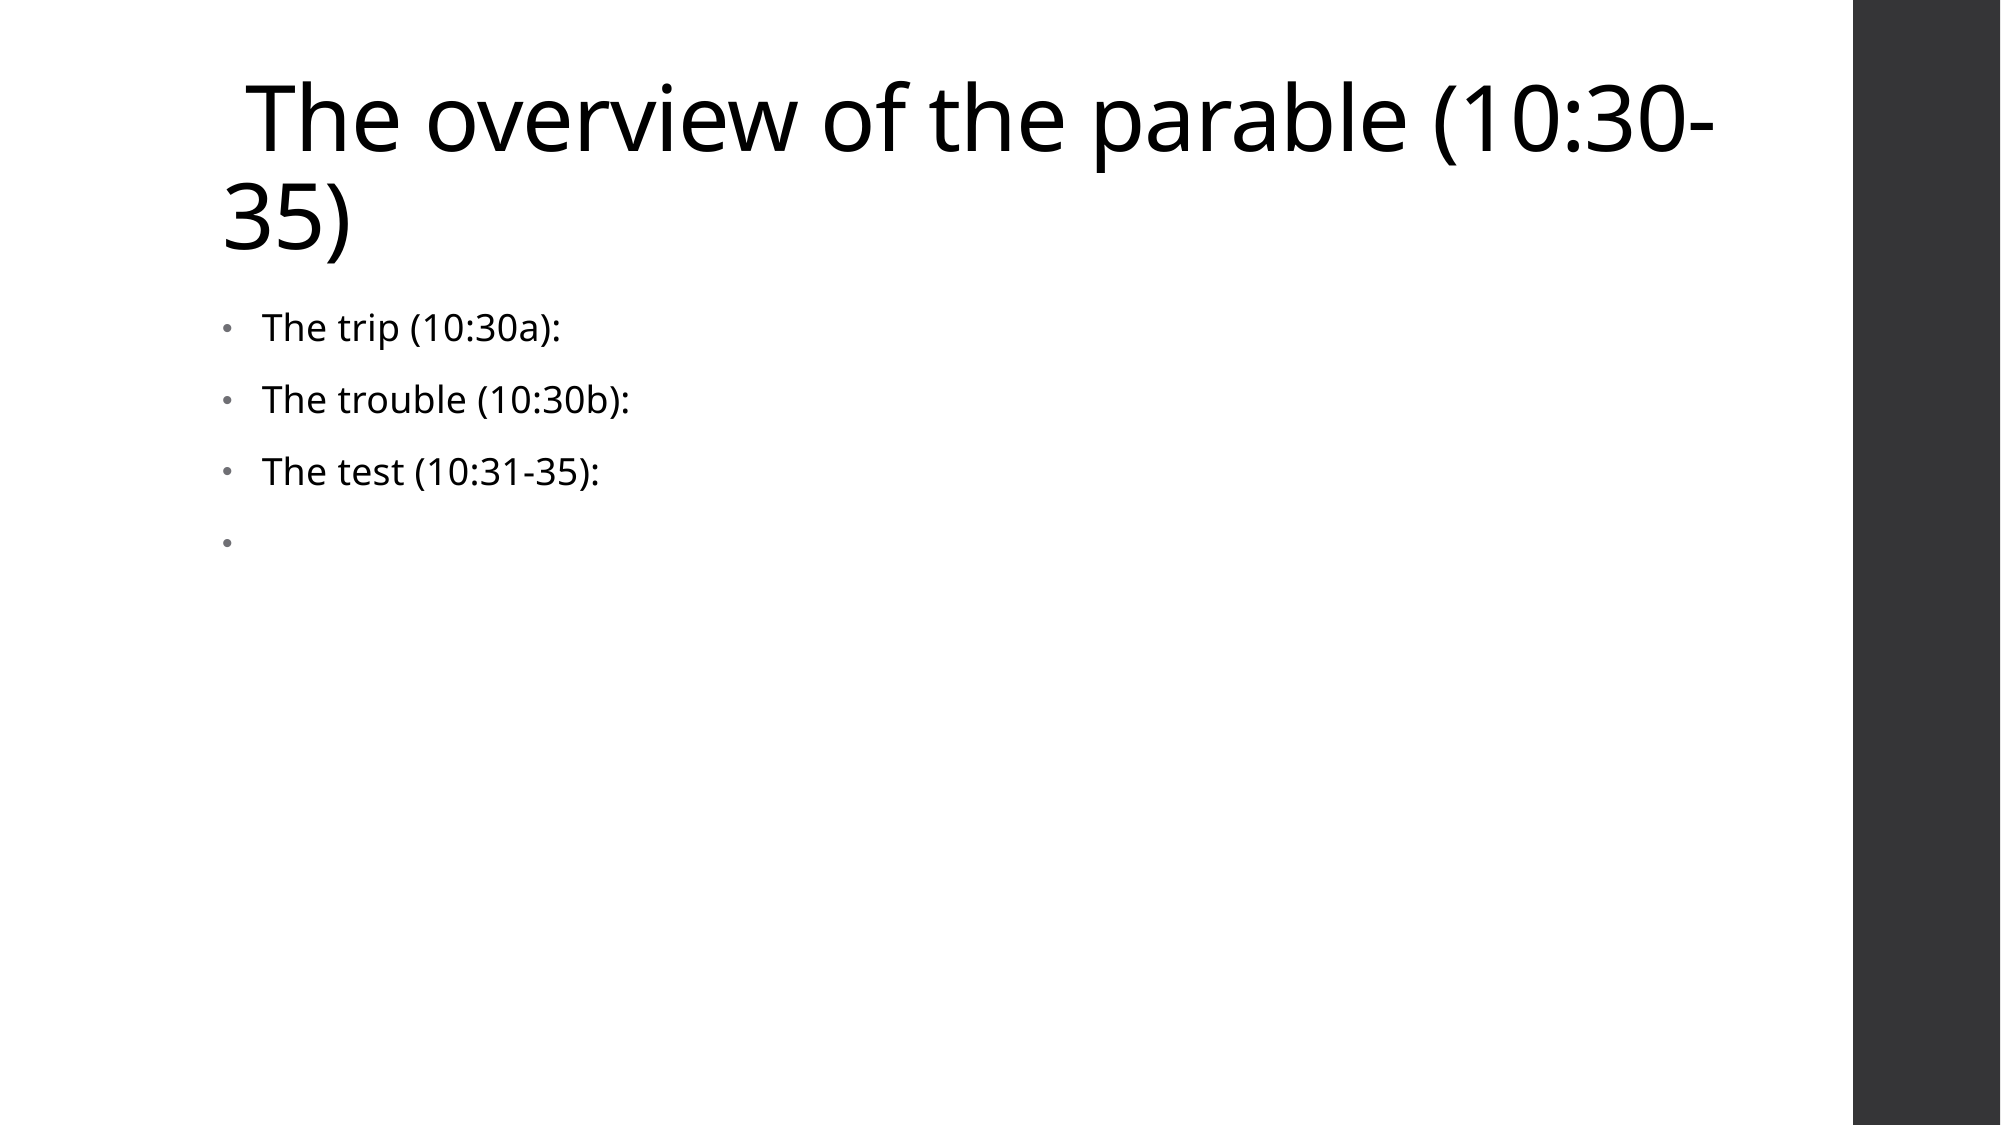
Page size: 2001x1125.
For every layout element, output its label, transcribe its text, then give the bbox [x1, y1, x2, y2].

list The trip (10:30a): The trouble (10:30b): The test (10:31-35): [206, 299, 1617, 1014]
title The overview of the parable (10:30-35) [206, 60, 1797, 278]
